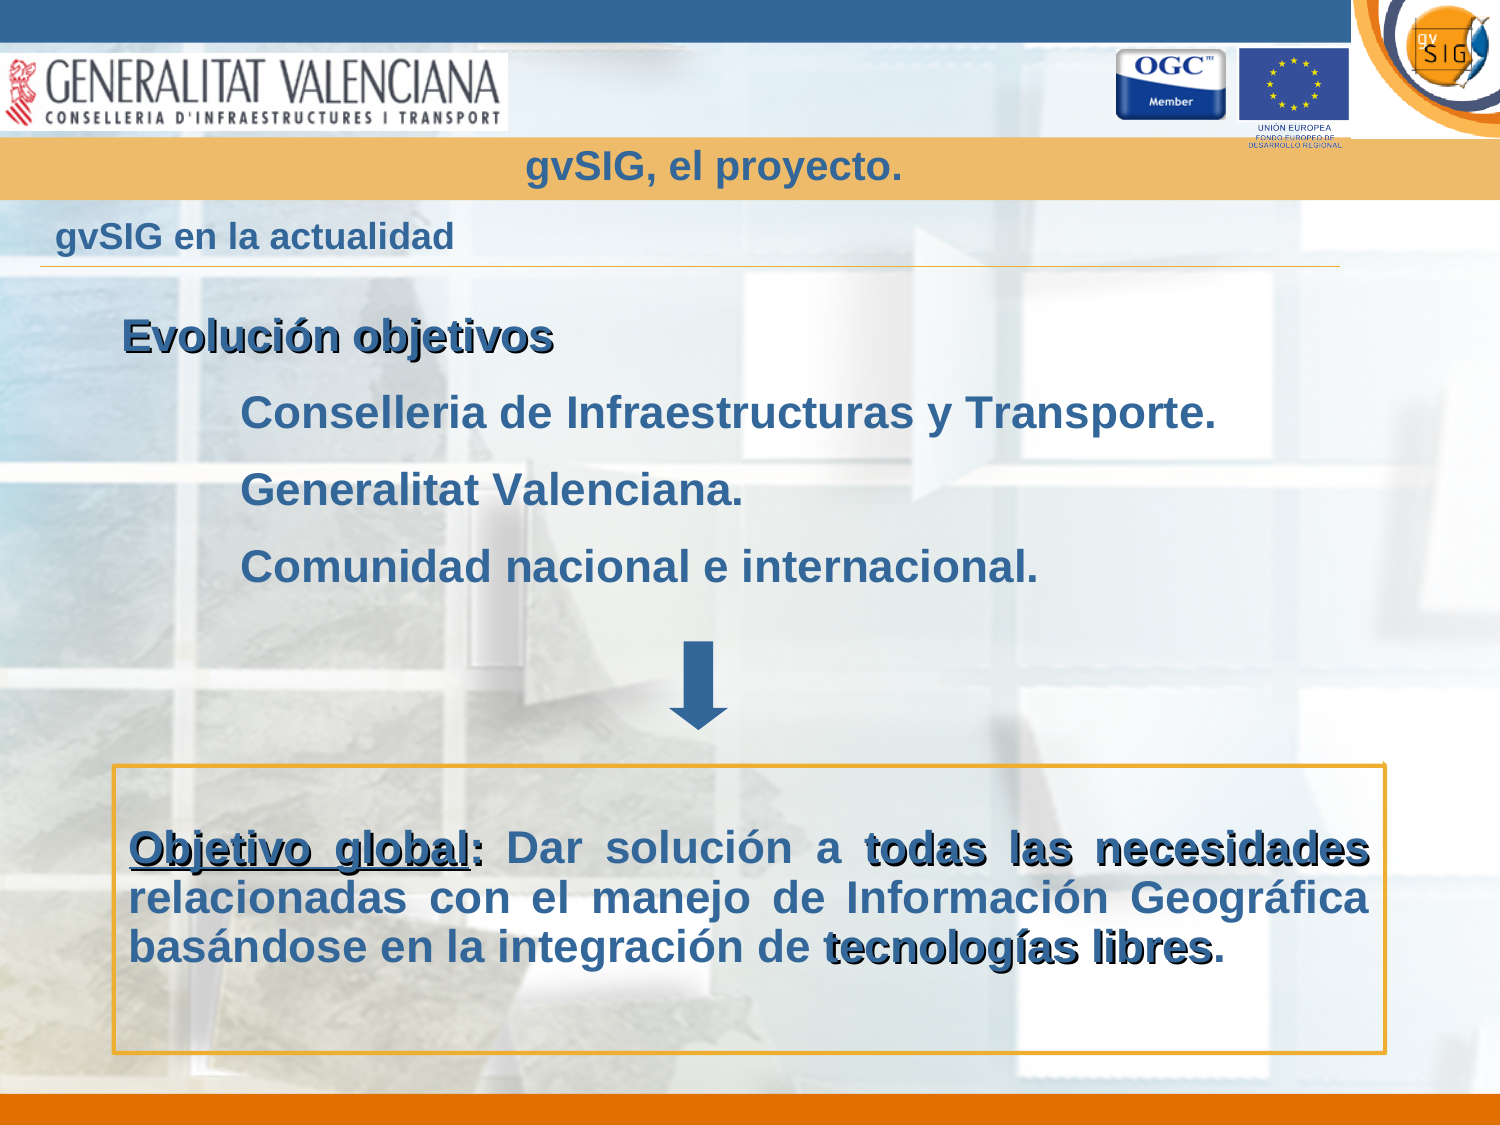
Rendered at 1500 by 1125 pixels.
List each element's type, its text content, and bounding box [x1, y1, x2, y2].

picture [0, 53, 508, 131]
text_box Evolución objetivos Conselleria de Infraestructuras y Transporte. Generalitat Valenciana. Comunidad nacional e internacional. [106, 304, 1363, 600]
picture [1237, 0, 1500, 139]
text_box [668, 641, 728, 731]
text_box gvSIG en la actualidad [40, 210, 691, 271]
picture [1116, 49, 1226, 120]
text_box gvSIG, el proyecto. [0, 137, 1429, 203]
text_box Objetivo global: Dar solución a todas las necesidades relacionadas con el manejo de Información Geográfica basándose en la integración de tecnologías libres. [113, 765, 1386, 1079]
